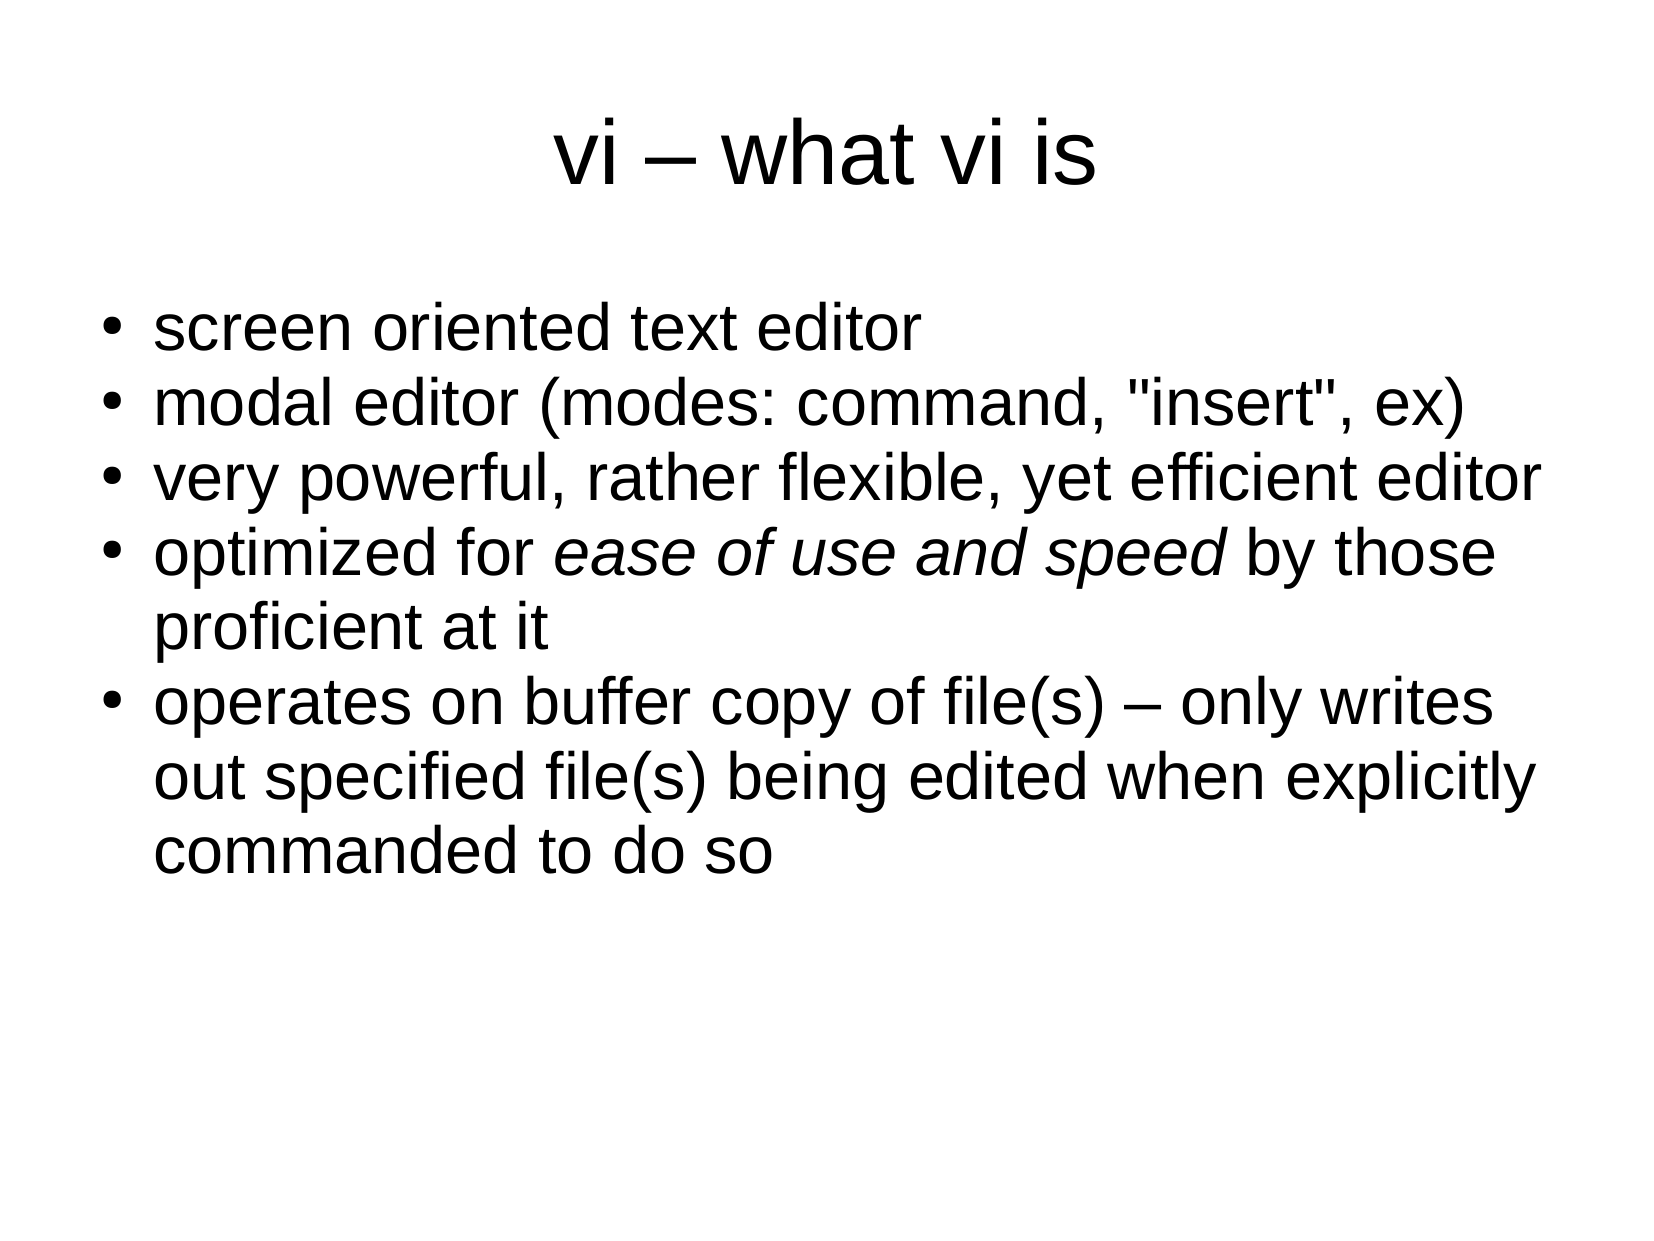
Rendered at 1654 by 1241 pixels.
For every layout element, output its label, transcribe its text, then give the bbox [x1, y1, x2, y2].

list screen oriented text editor modal editor (modes: command, "insert", ex) very powerful, rather flexible, yet efficient editor optimized for ease of use and speed by those proficient at it operates on buffer copy of file(s) – only writes out specified file(s) being edited when explicitly commanded to do so [82, 290, 1571, 1094]
title vi – what vi is [82, 56, 1571, 250]
